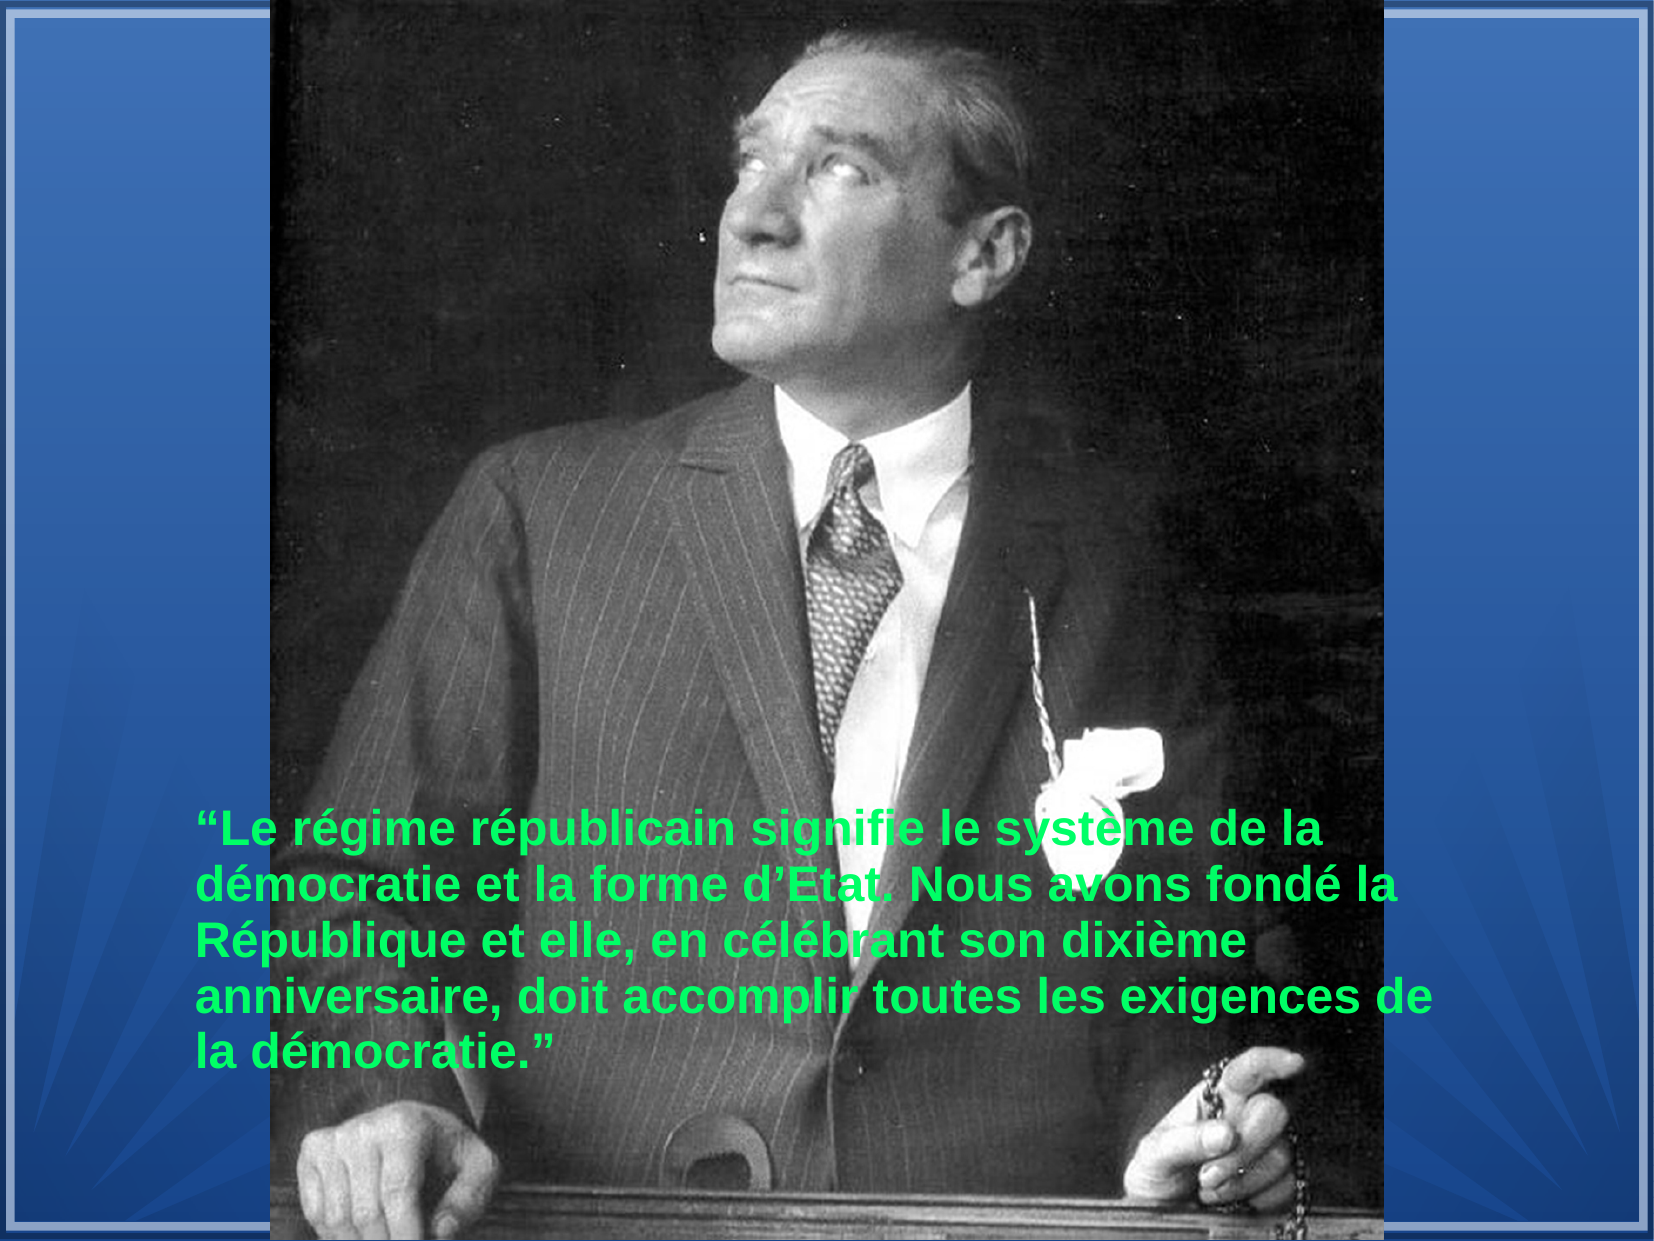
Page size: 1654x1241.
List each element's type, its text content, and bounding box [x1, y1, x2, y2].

picture [270, 0, 1384, 800]
picture [270, 1080, 1384, 1240]
title “Le régime républicain signifie le système de la démocratie et la forme d’Etat. Nous avons fondé la République et elle, en célébrant son dixième anniversaire, doit accomplir toutes les exigences de la démocratie.” [194, 800, 1459, 1080]
